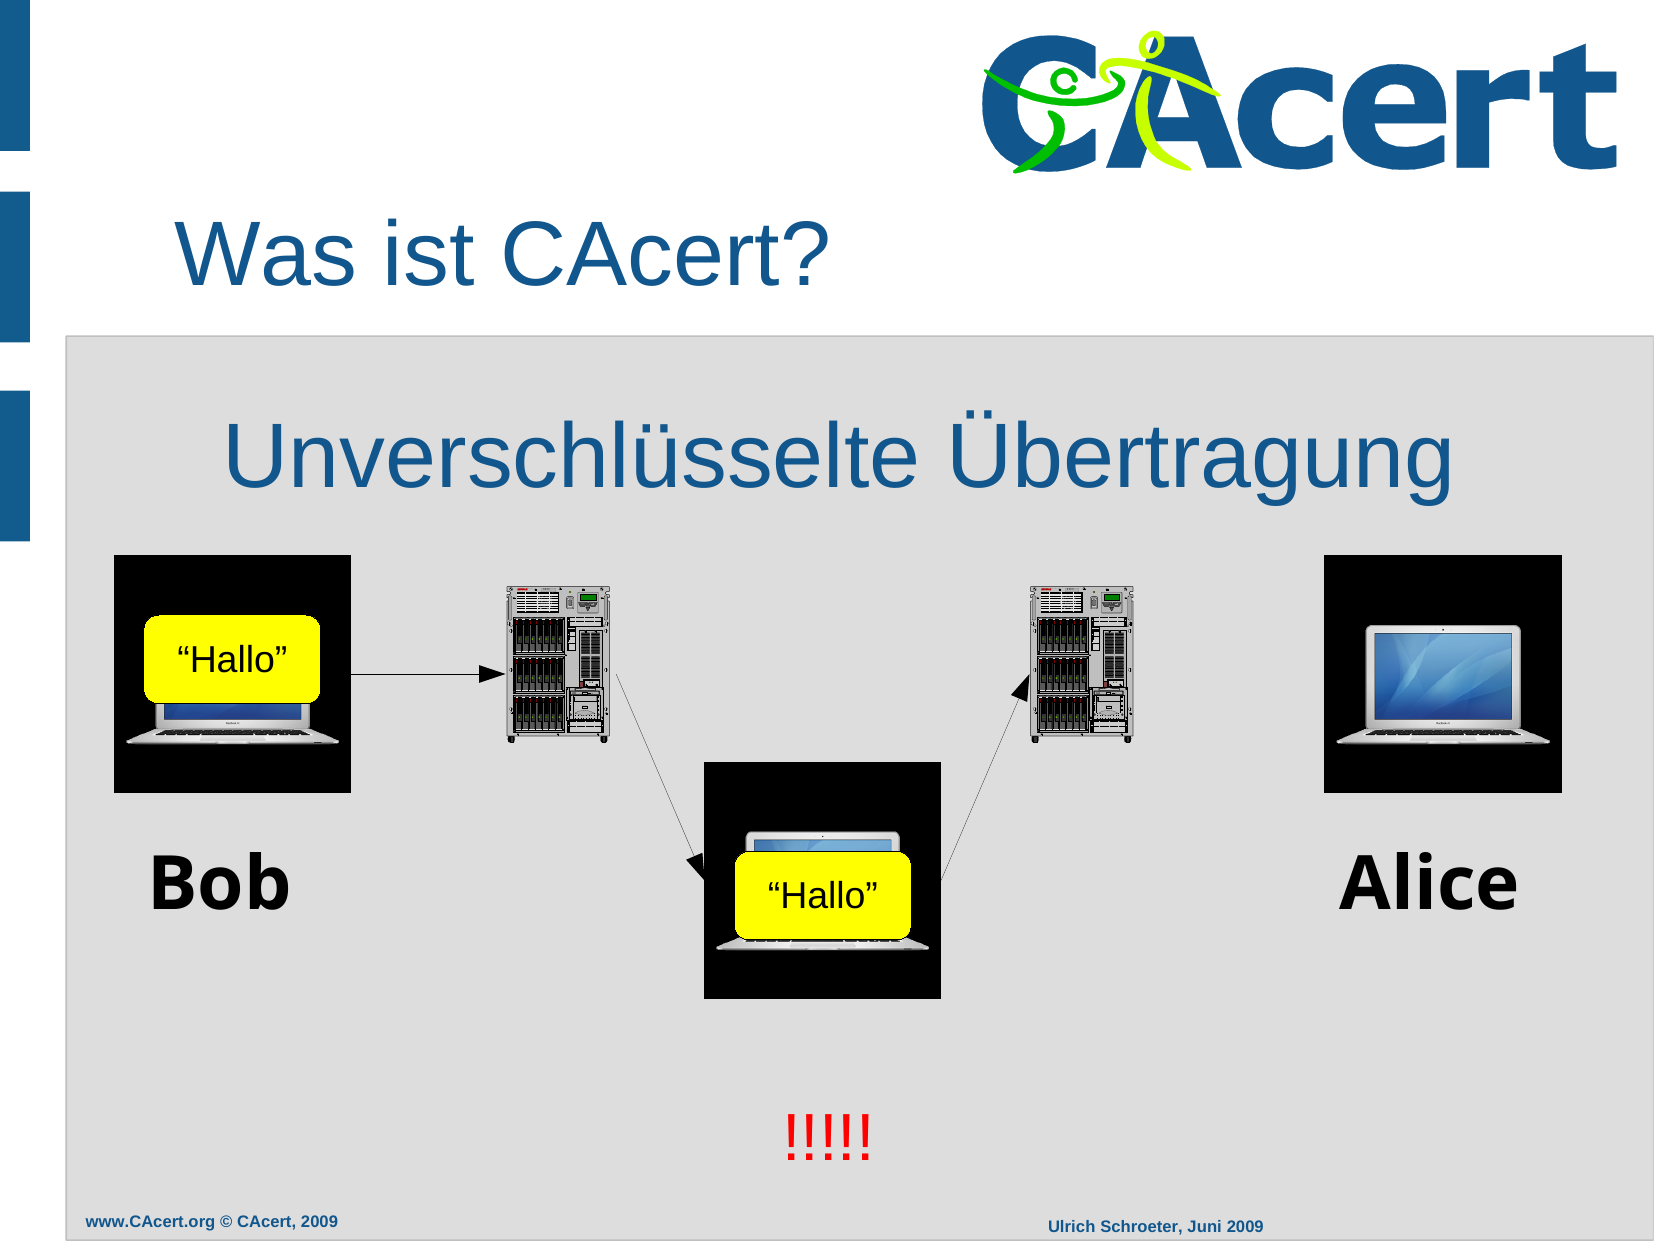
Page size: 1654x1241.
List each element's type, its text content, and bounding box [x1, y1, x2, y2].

text_box “Hallo” [143, 614, 321, 704]
text_box Bob [132, 821, 321, 943]
picture [505, 585, 617, 763]
text_box Was ist CAcert? [118, 195, 837, 313]
text_box !!!!! [767, 1092, 890, 1183]
picture [704, 762, 941, 999]
picture [114, 555, 351, 793]
title Unverschlüsselte Übertragung [114, 348, 1526, 507]
picture [1324, 555, 1562, 793]
text_box “Hallo” [734, 851, 912, 940]
picture [1029, 585, 1140, 763]
text_box Alice [1324, 821, 1564, 943]
